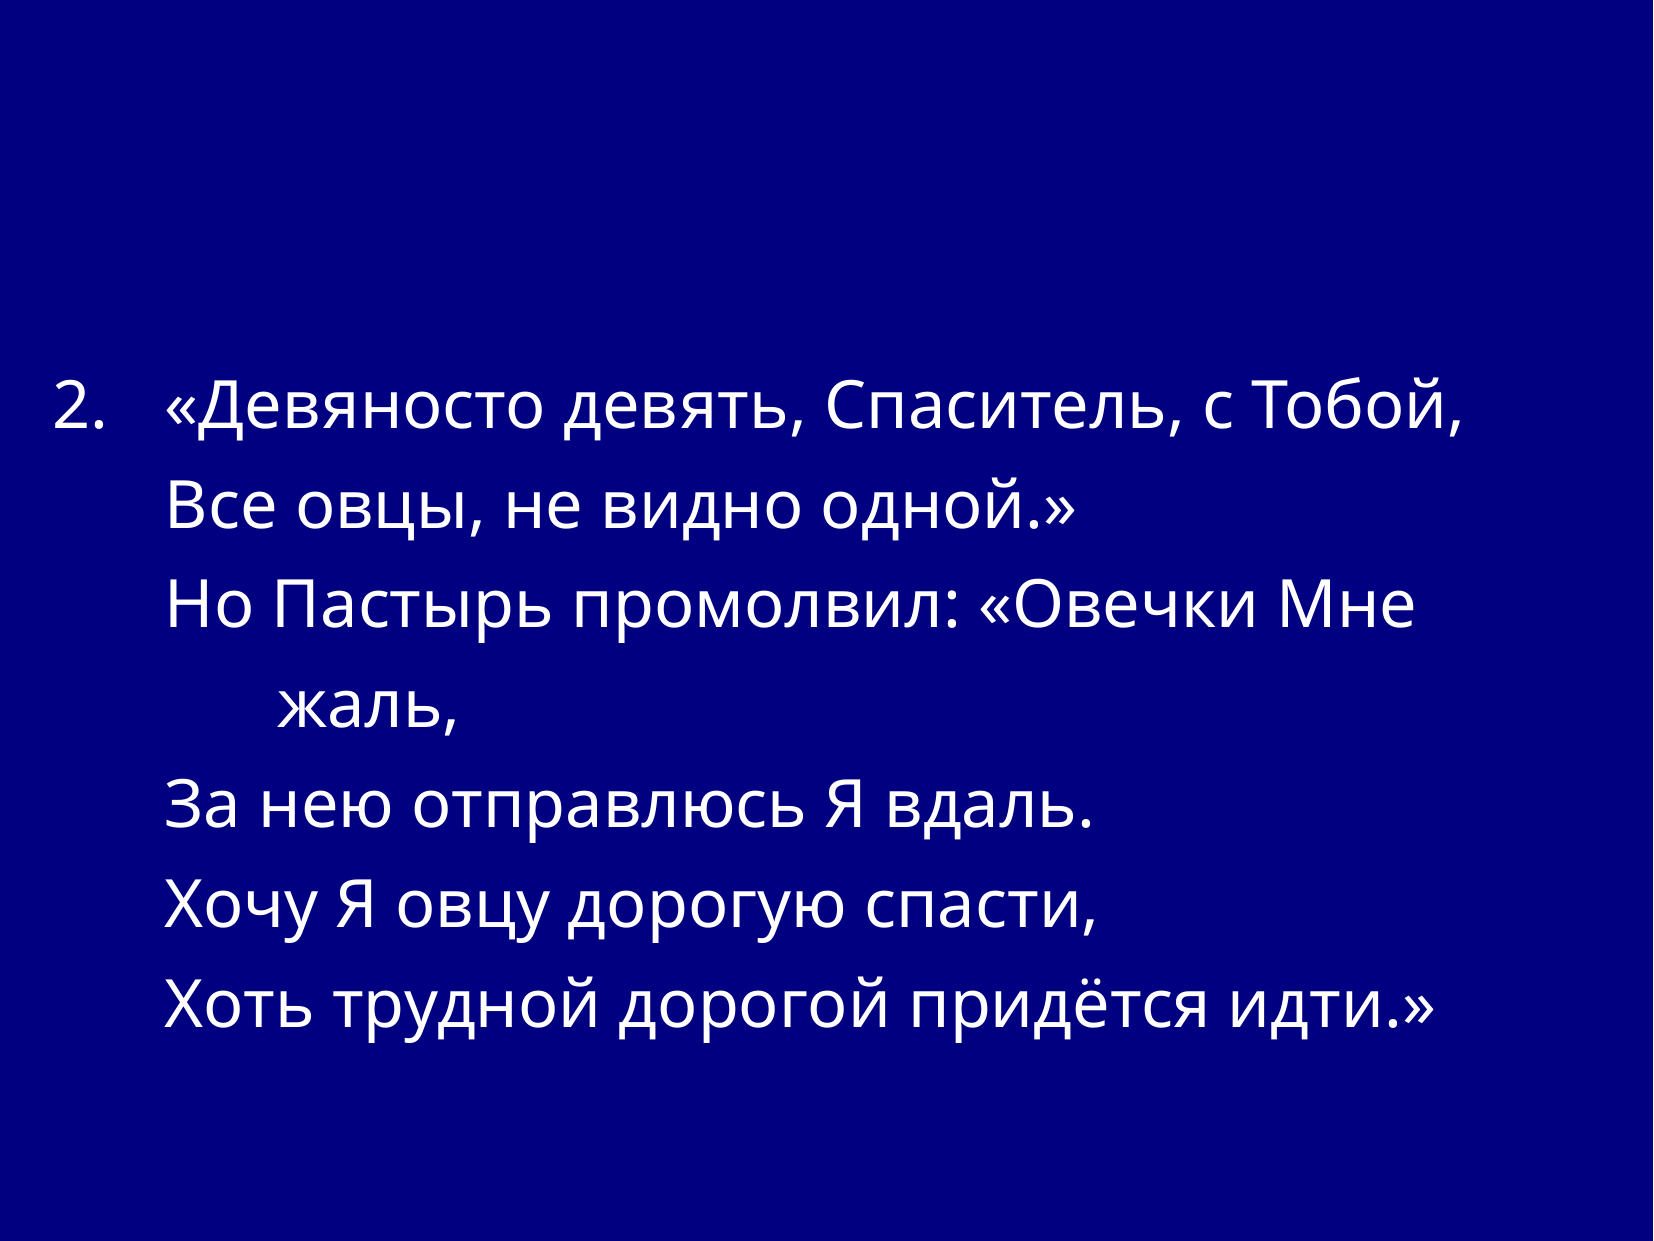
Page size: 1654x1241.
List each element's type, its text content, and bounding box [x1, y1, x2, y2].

text_box 2. «Девяносто девять, Спаситель, с Тобой, Все овцы, не видно одной.» Но Пастырь промолвил: «Овечки Мне жаль, За нею отправлюсь Я вдаль. Хочу Я овцу дорогую спасти, Хоть трудной дорогой придётся идти.» [37, 150, 1653, 1163]
